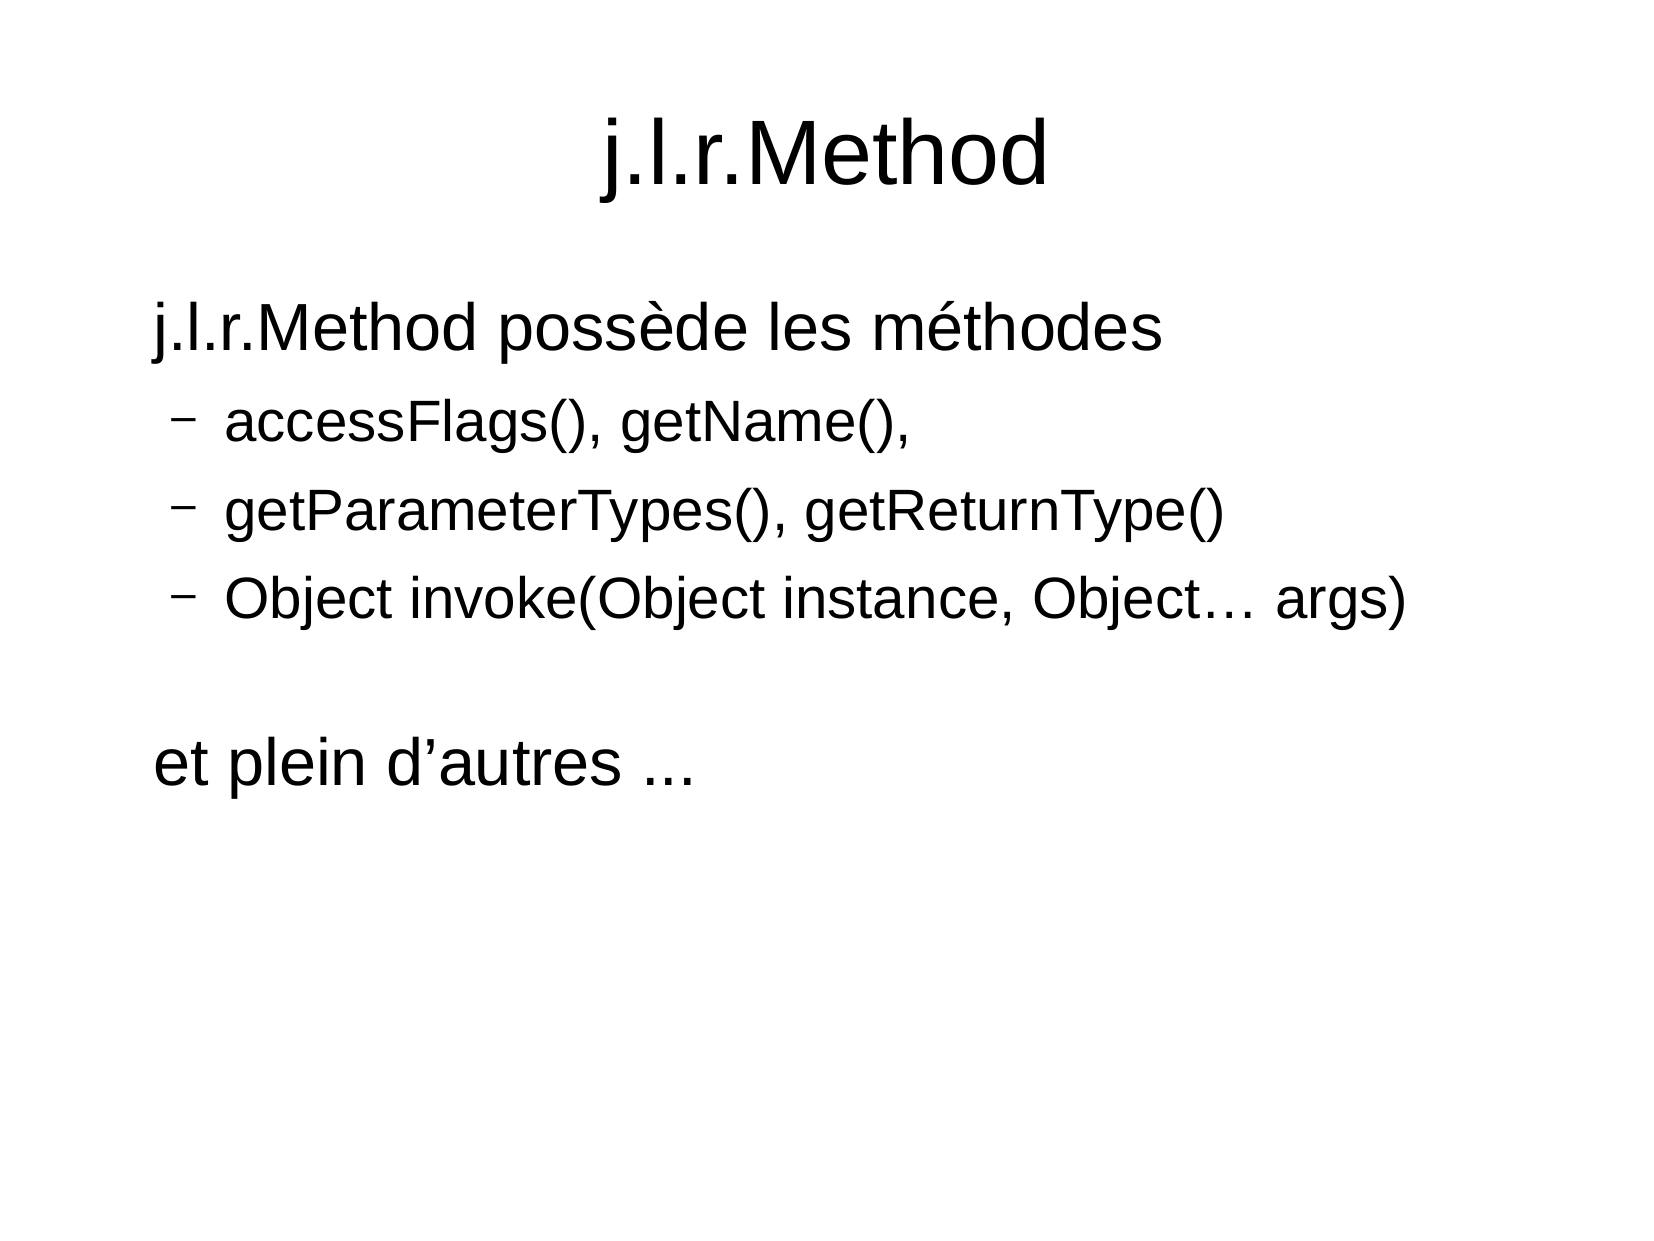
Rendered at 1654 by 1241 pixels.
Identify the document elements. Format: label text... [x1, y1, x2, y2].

list j.l.r.Method possède les méthodes accessFlags(), getName(), getParameterTypes(), getReturnType() Object invoke(Object instance, Object… args) et plein d’autres ... [82, 290, 1571, 1156]
title j.l.r.Method [82, 49, 1571, 257]
